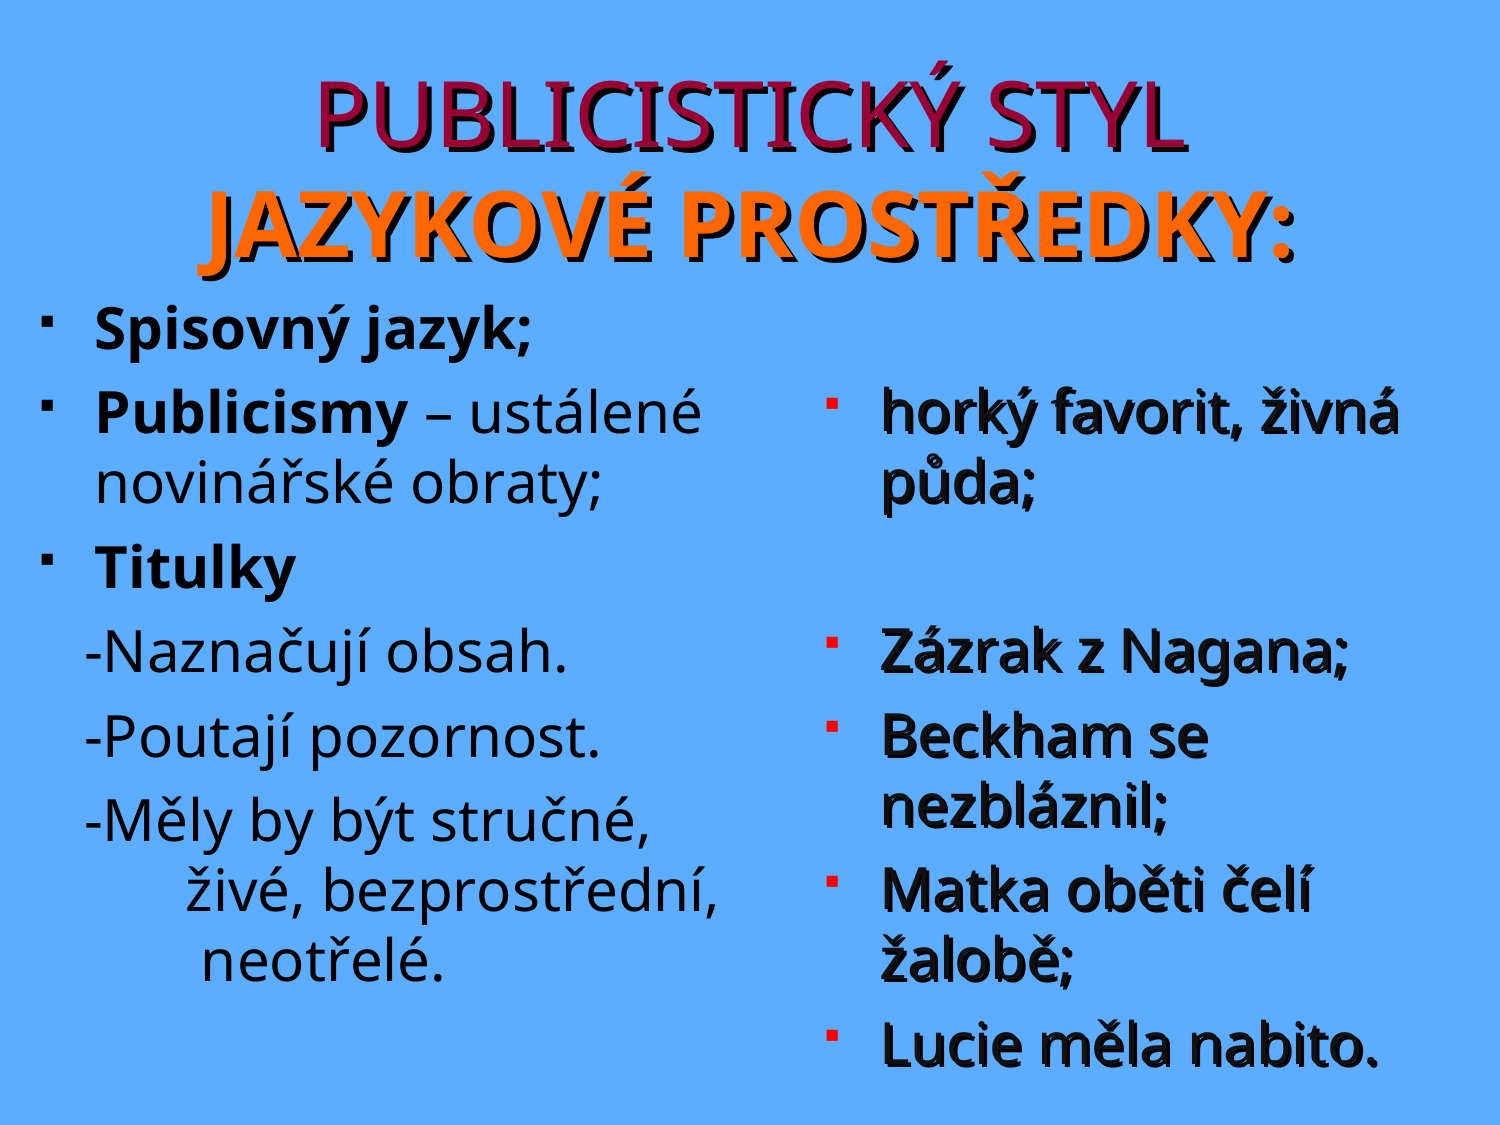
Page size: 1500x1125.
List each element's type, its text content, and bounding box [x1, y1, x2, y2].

list horký favorit, živná půda; Zázrak z Nagana; Beckham se nezbláznil; Matka oběti čelí žalobě; Lucie měla nabito. [808, 281, 1477, 1125]
title PUBLICISTICKÝ STYL JAZYKOVÉ PROSTŘEDKY: [75, 48, 1426, 284]
list Spisovný jazyk; Publicismy – ustálené novinářské obraty; Titulky -Naznačují obsah. -Poutají pozornost. -Měly by být stručné, živé, bezprostřední, neotřelé. [23, 283, 786, 1125]
